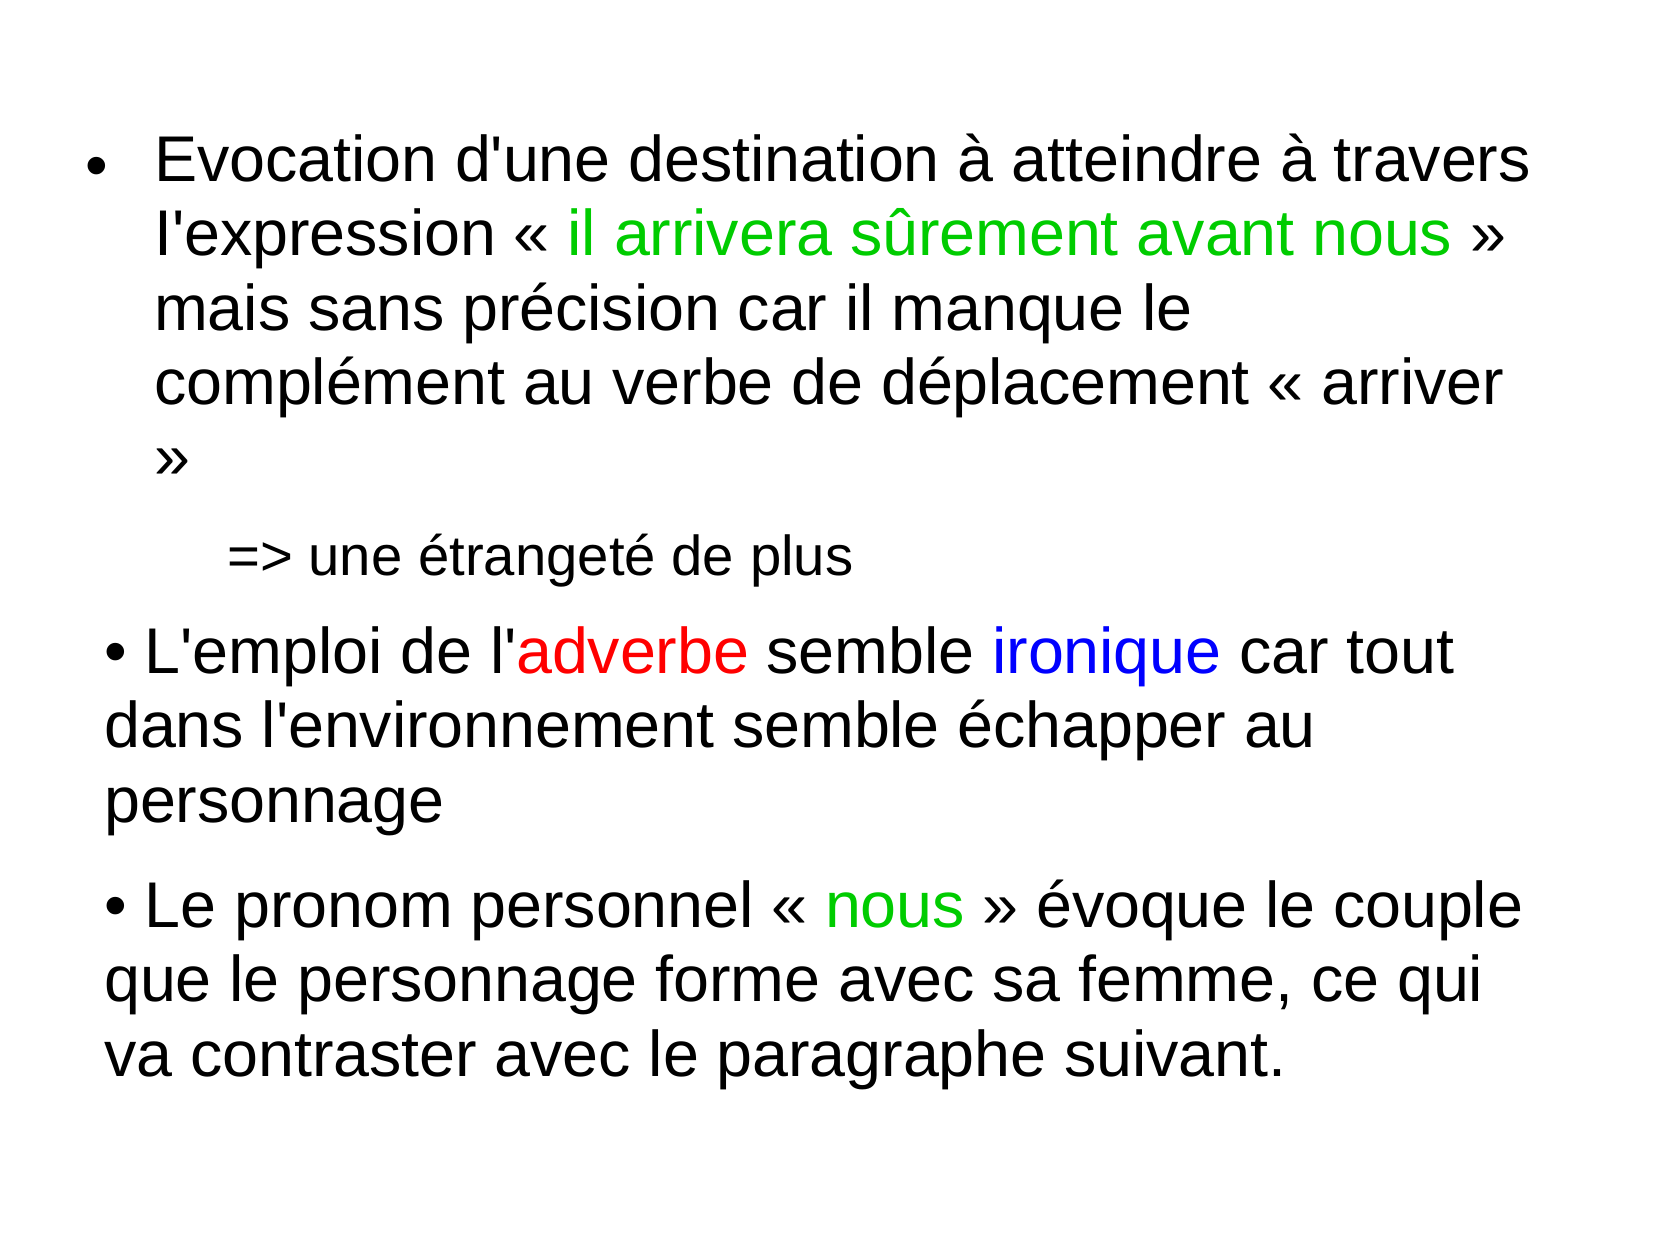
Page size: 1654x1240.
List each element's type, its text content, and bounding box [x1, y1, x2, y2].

text_box Evocation d'une destination à atteindre à travers I'expression « il arrivera sûrement avant nous » mais sans précision car il manque le complément au verbe de déplacement « arriver » [154, 120, 1552, 466]
text_box • Le pronom personnel « nous » évoque le couple que le personnage forme avec sa femme, ce qui va contraster avec le paragraphe suivant. [104, 866, 1561, 1138]
text_box => une étrangeté de plus [228, 520, 872, 574]
text_box • L'emploi de l'adverbe semble ironique car tout dans l'environnement semble échapper au personnage [104, 611, 1508, 822]
text_box • [70, 121, 124, 355]
